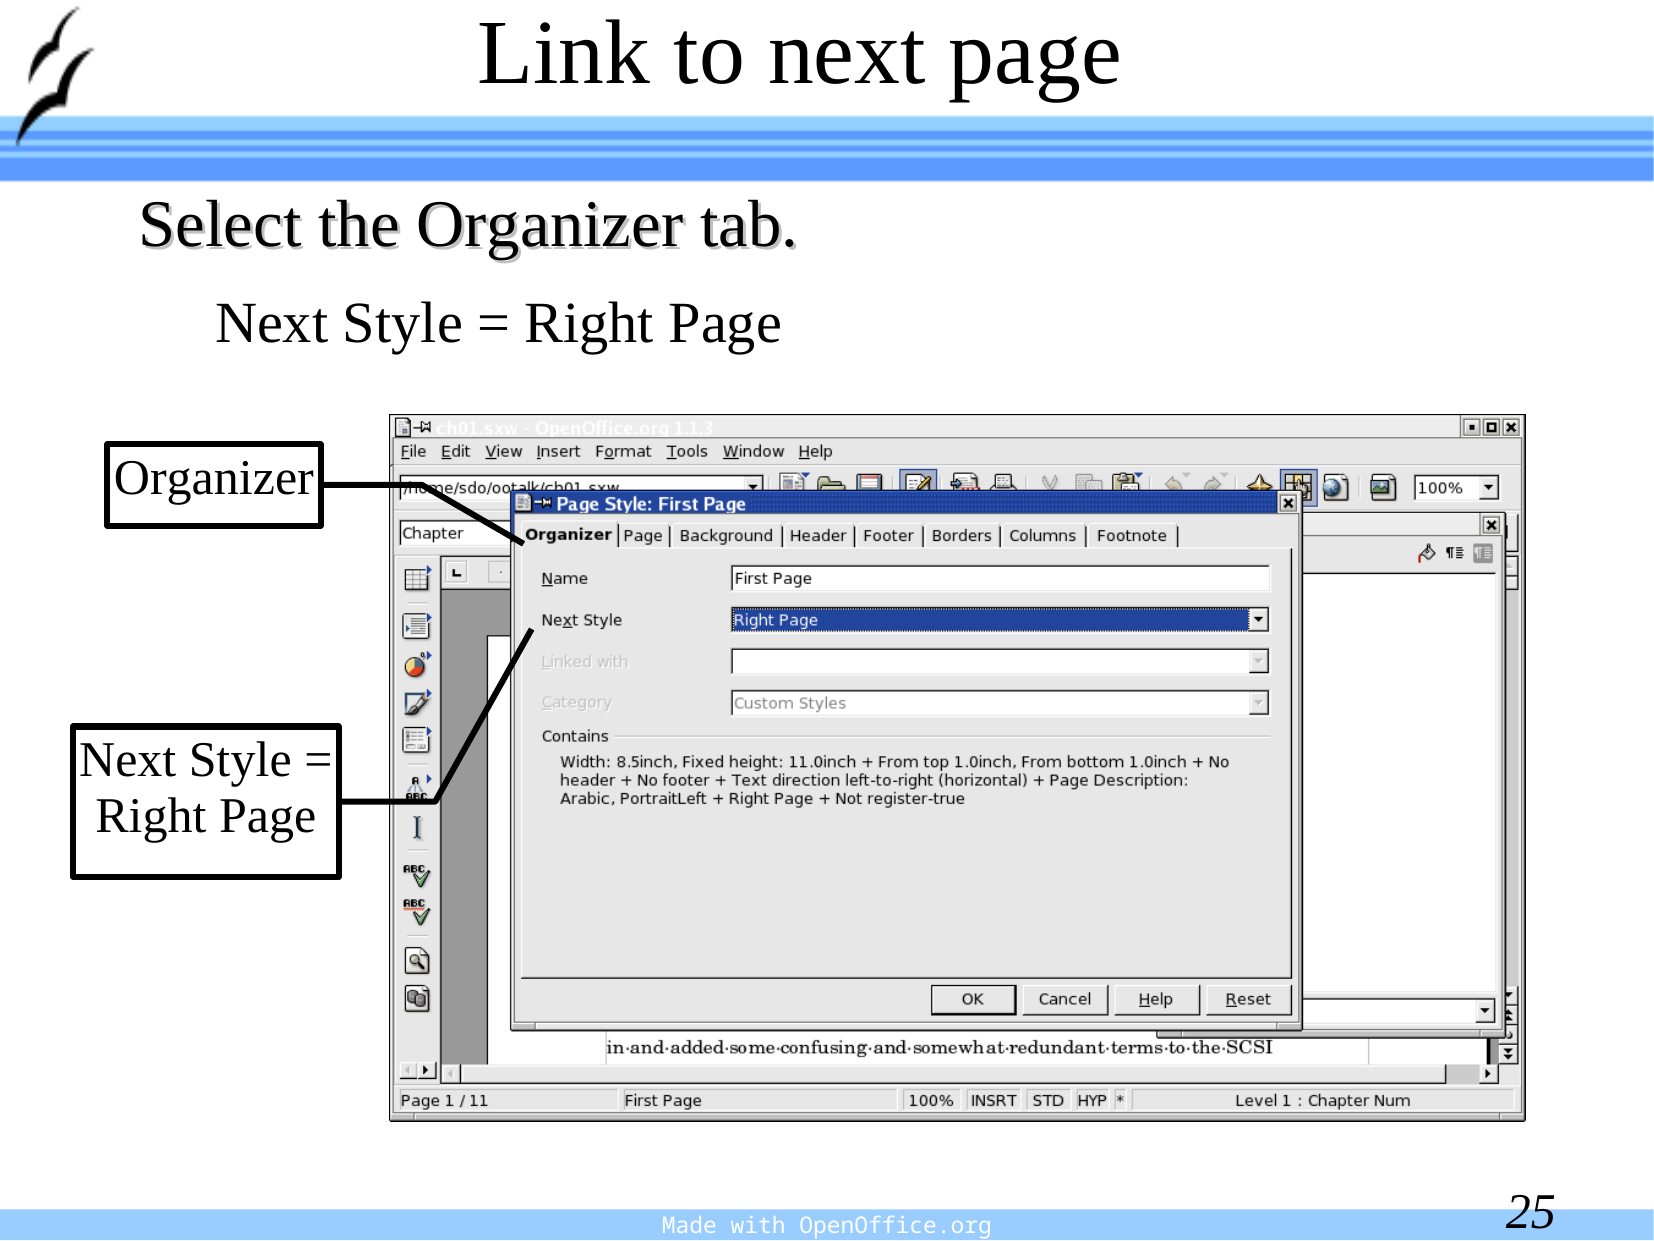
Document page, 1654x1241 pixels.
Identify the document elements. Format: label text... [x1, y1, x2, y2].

picture [389, 414, 1526, 1122]
picture [0, 0, 1654, 188]
list Select the Organizer tab. Next Style = Right Page [120, 187, 1533, 1195]
text_box Next Style = Right Page [73, 726, 339, 877]
title Link to next page [94, 0, 1507, 117]
text_box Organizer [107, 444, 321, 526]
